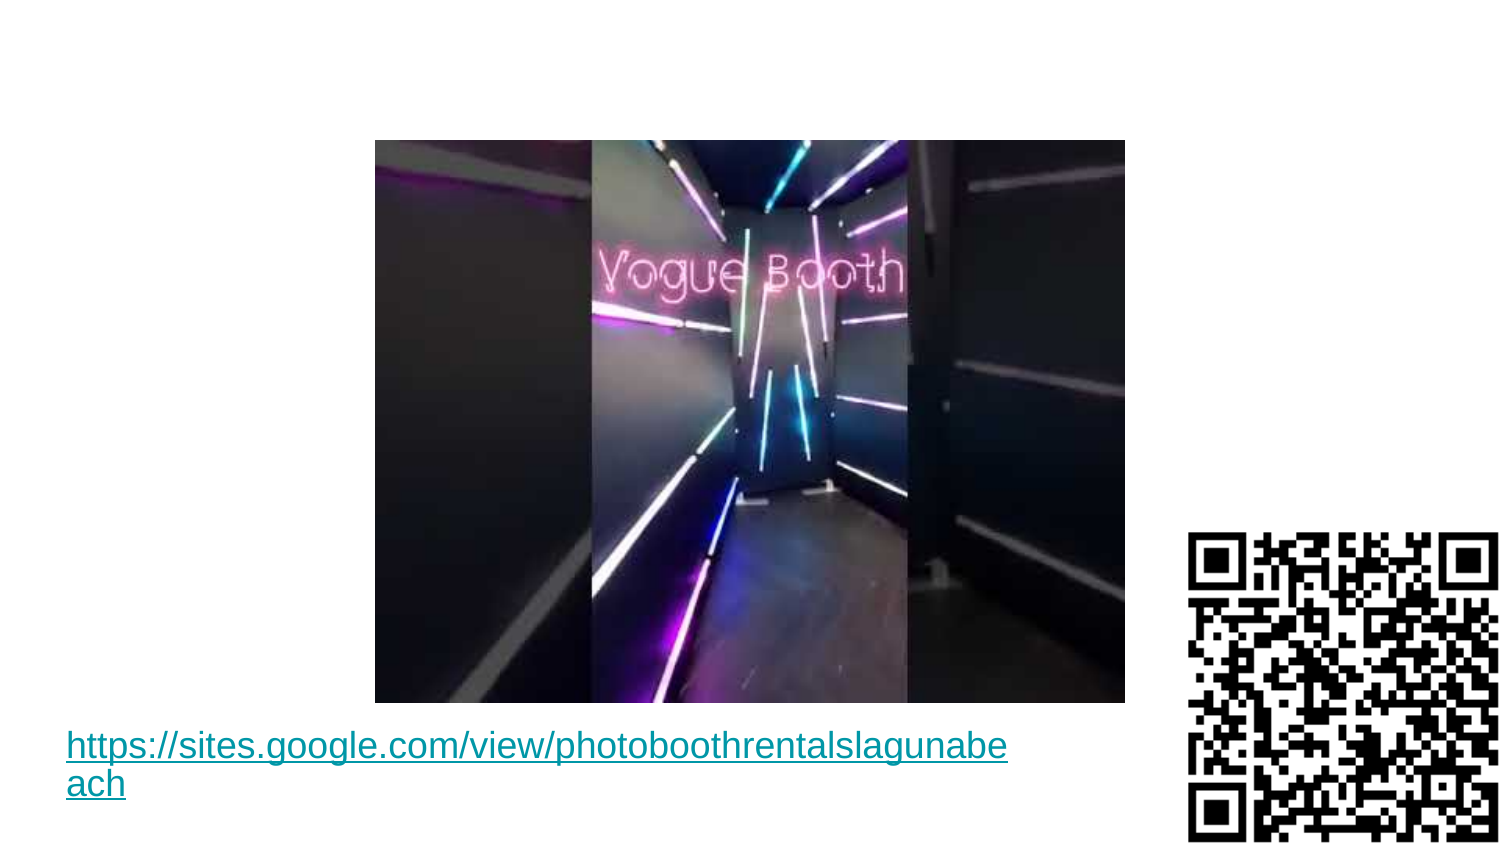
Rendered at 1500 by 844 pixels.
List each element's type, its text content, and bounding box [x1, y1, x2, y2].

list https://sites.google.com/view/photoboothrentalslagunabeach [51, 694, 1036, 794]
picture [1187, 531, 1500, 844]
picture [375, 140, 1125, 704]
